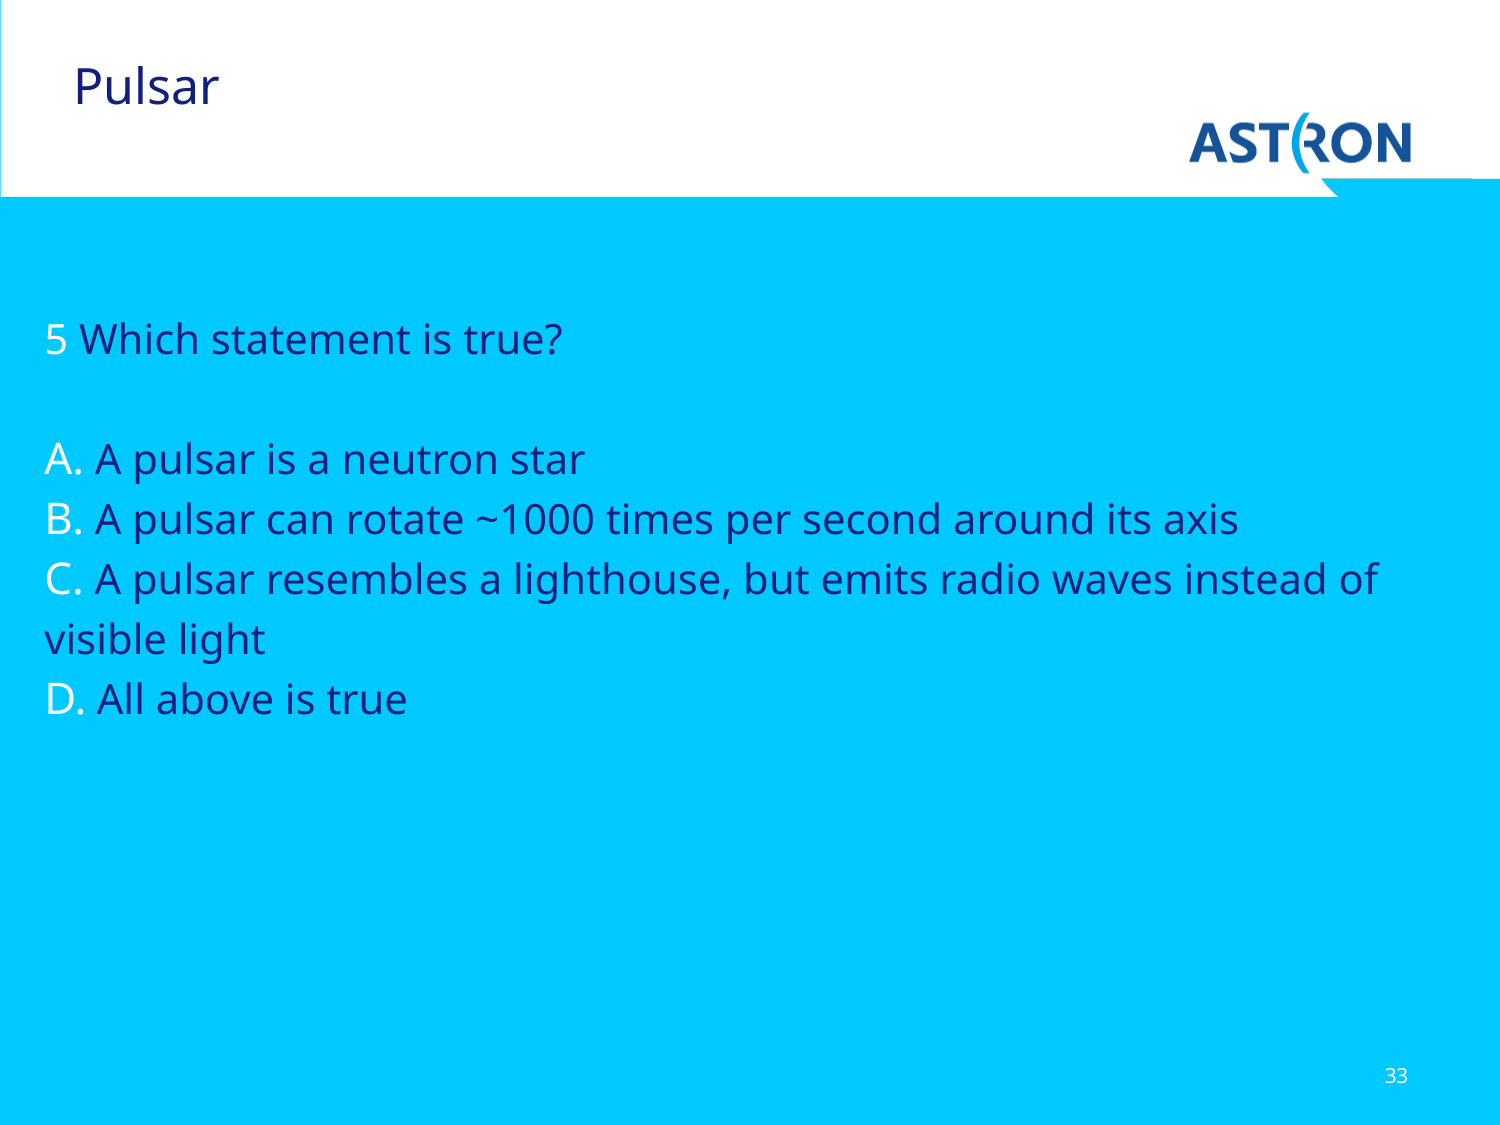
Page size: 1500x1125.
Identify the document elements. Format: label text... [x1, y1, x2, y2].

text_box <number> [1208, 1062, 1409, 1125]
text_box 5 Which statement is true? A pulsar is a neutron star A pulsar can rotate ~1000 times per second around its axis A pulsar resembles a lighthouse, but emits radio waves instead of visible light All above is true [29, 295, 1477, 768]
text_box Pulsar [59, 47, 502, 136]
picture [0, 0, 1500, 196]
